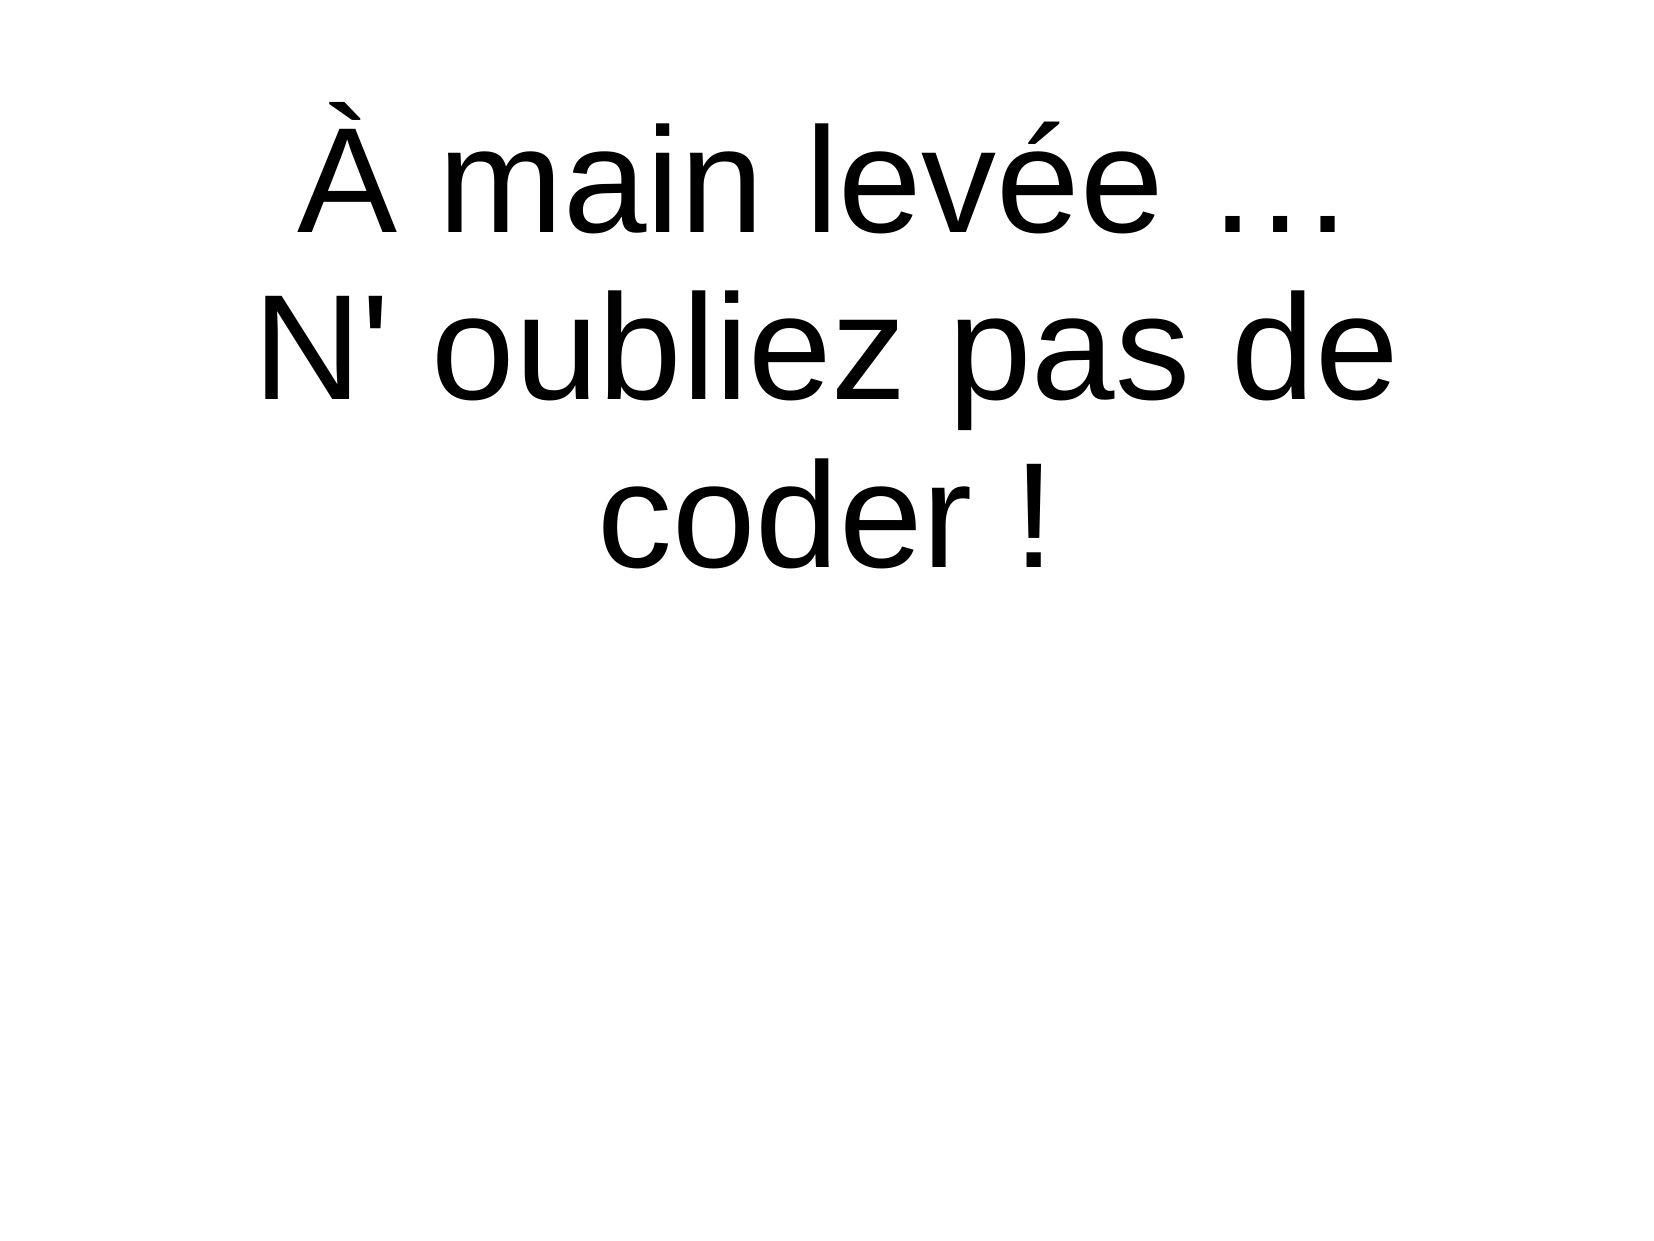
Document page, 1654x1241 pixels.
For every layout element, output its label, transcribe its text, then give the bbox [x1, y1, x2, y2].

subtitle À main levée … N' oubliez pas de coder ! [82, 94, 1571, 601]
